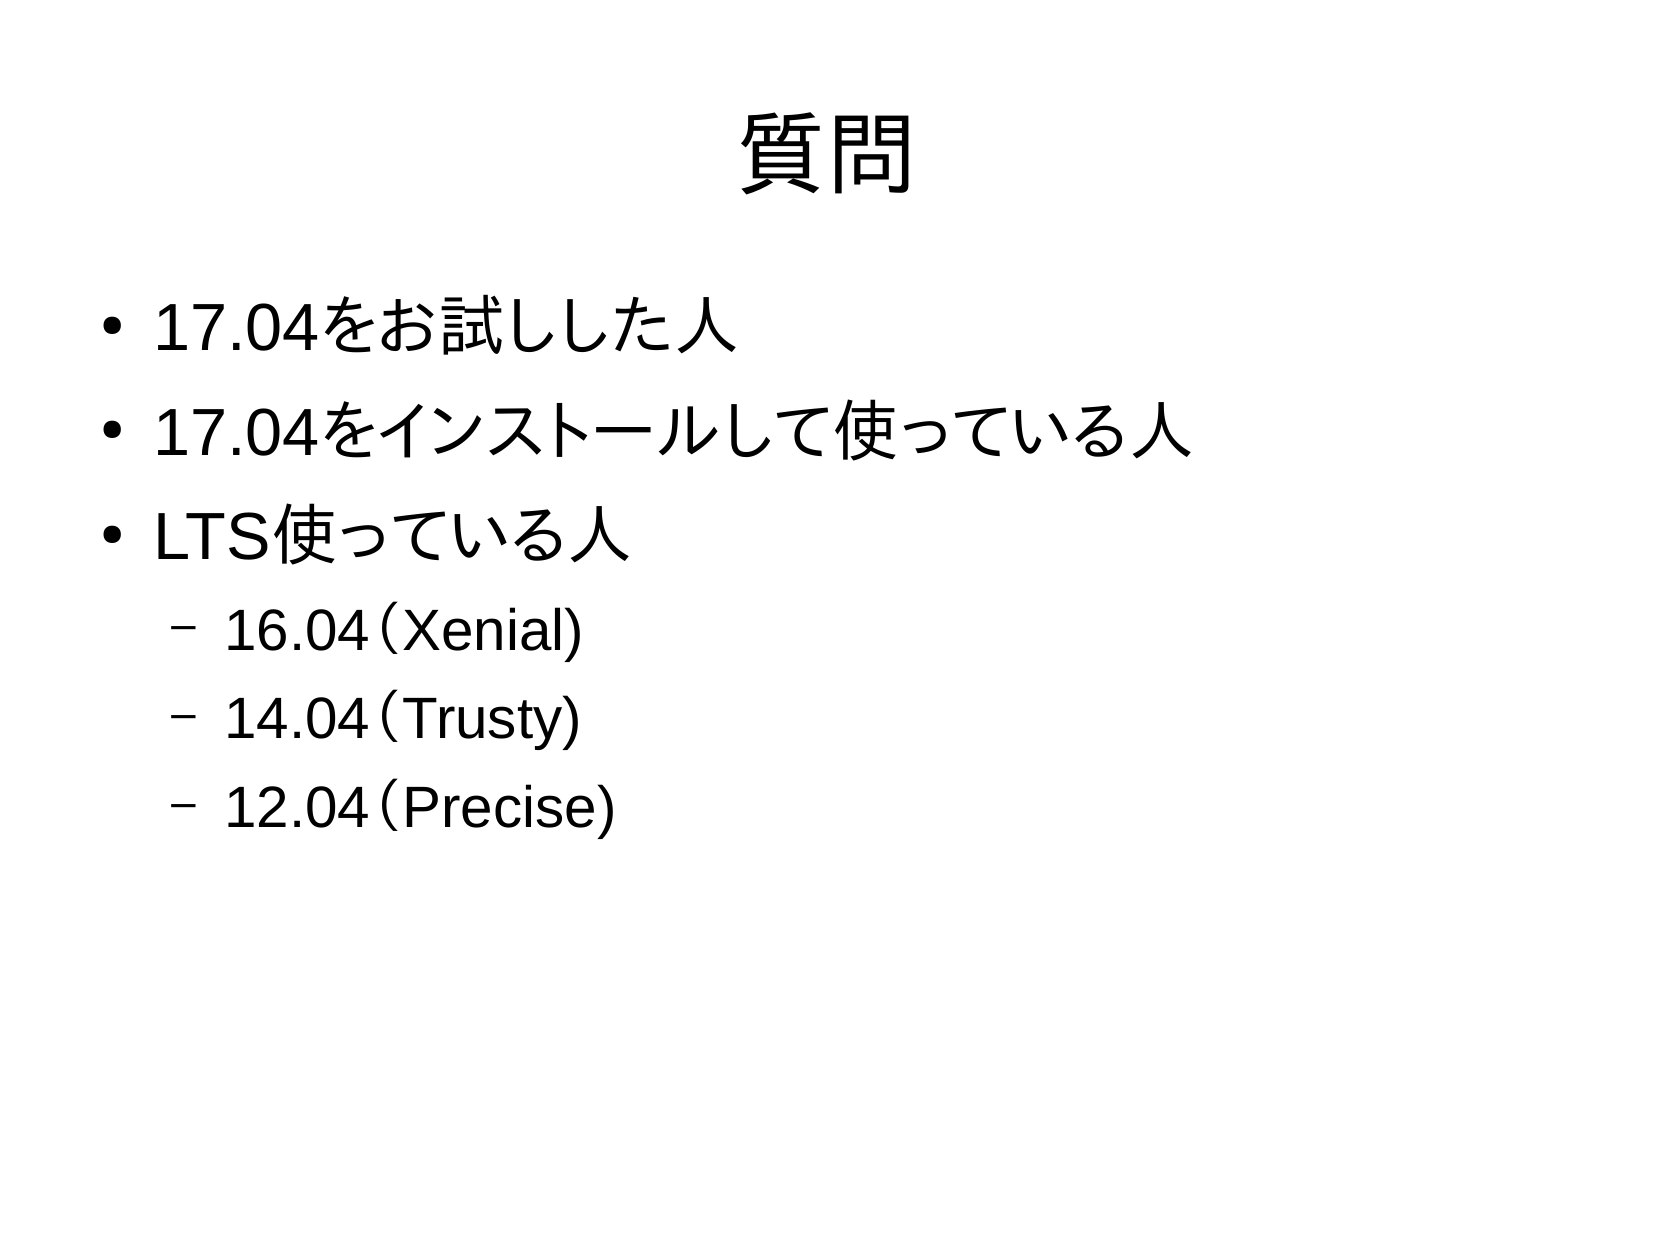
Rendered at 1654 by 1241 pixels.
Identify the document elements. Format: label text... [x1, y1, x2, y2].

list 17.04をお試しした人 17.04をインストールして使っている人 LTS使っている人 16.04（Xenial) 14.04（Trusty) 12.04（Precise) [82, 290, 1571, 1010]
title 質問 [82, 49, 1571, 257]
